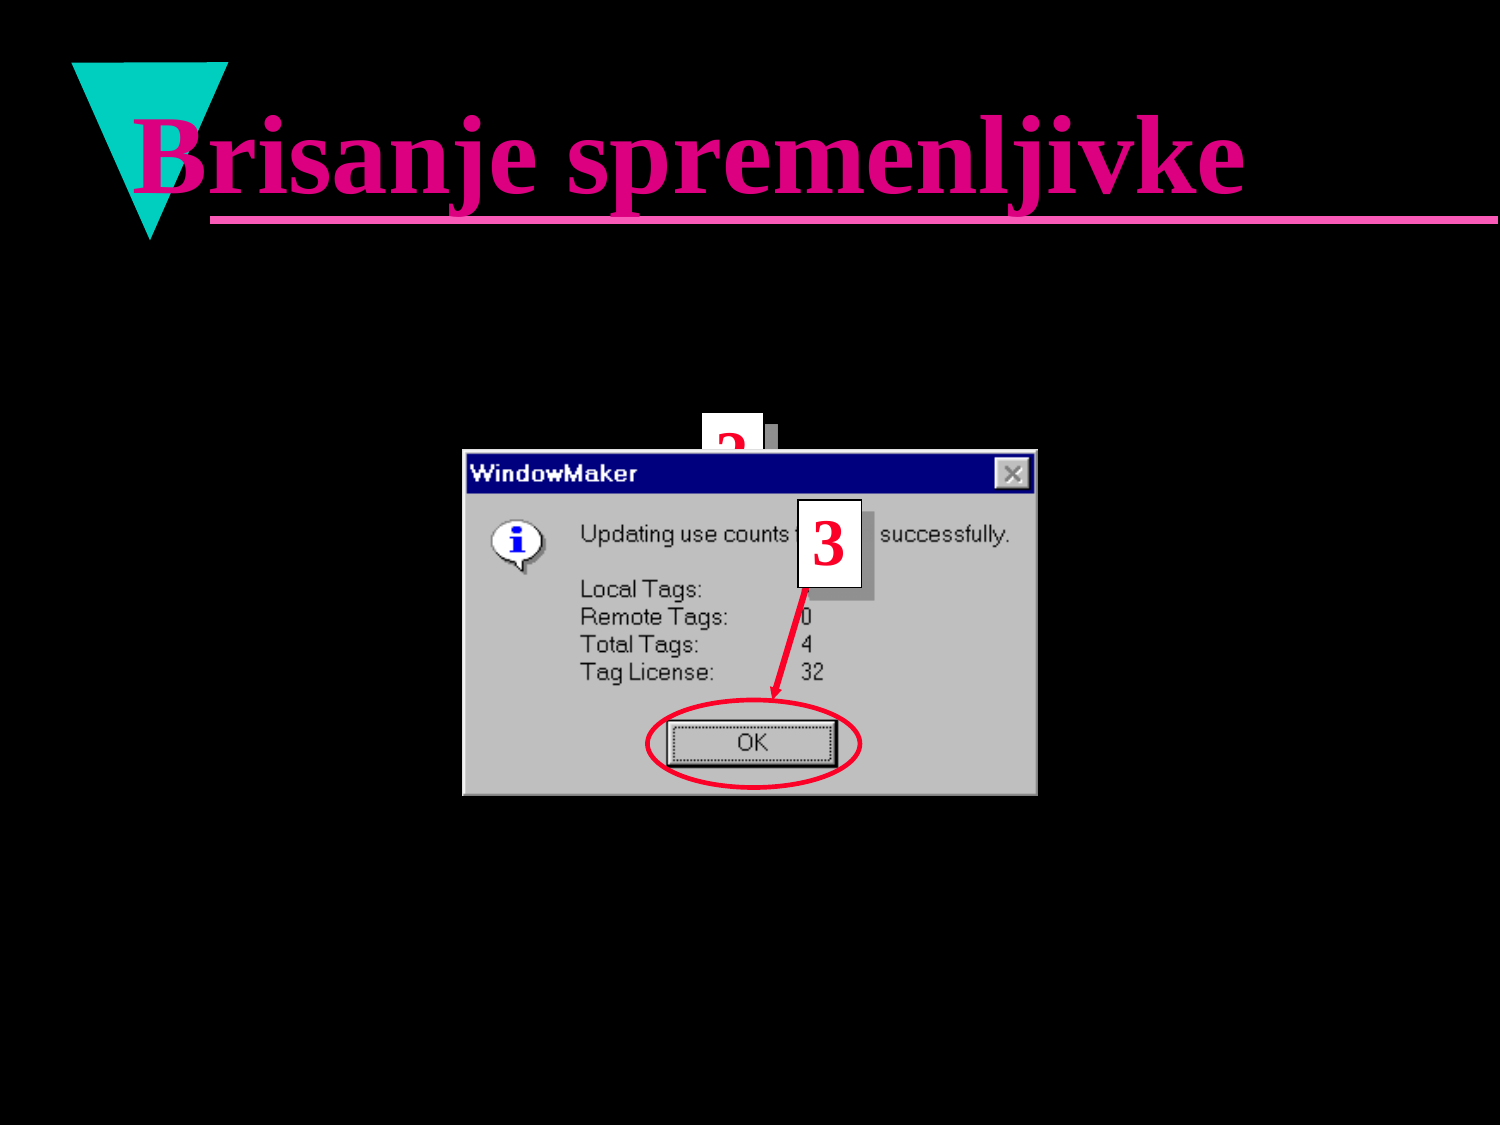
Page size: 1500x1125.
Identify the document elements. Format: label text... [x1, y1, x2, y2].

chart [462, 450, 1038, 796]
text_box 2 [700, 412, 765, 449]
text_box 3 [798, 499, 862, 588]
title Brisanje spremenljivke [117, 63, 1500, 251]
